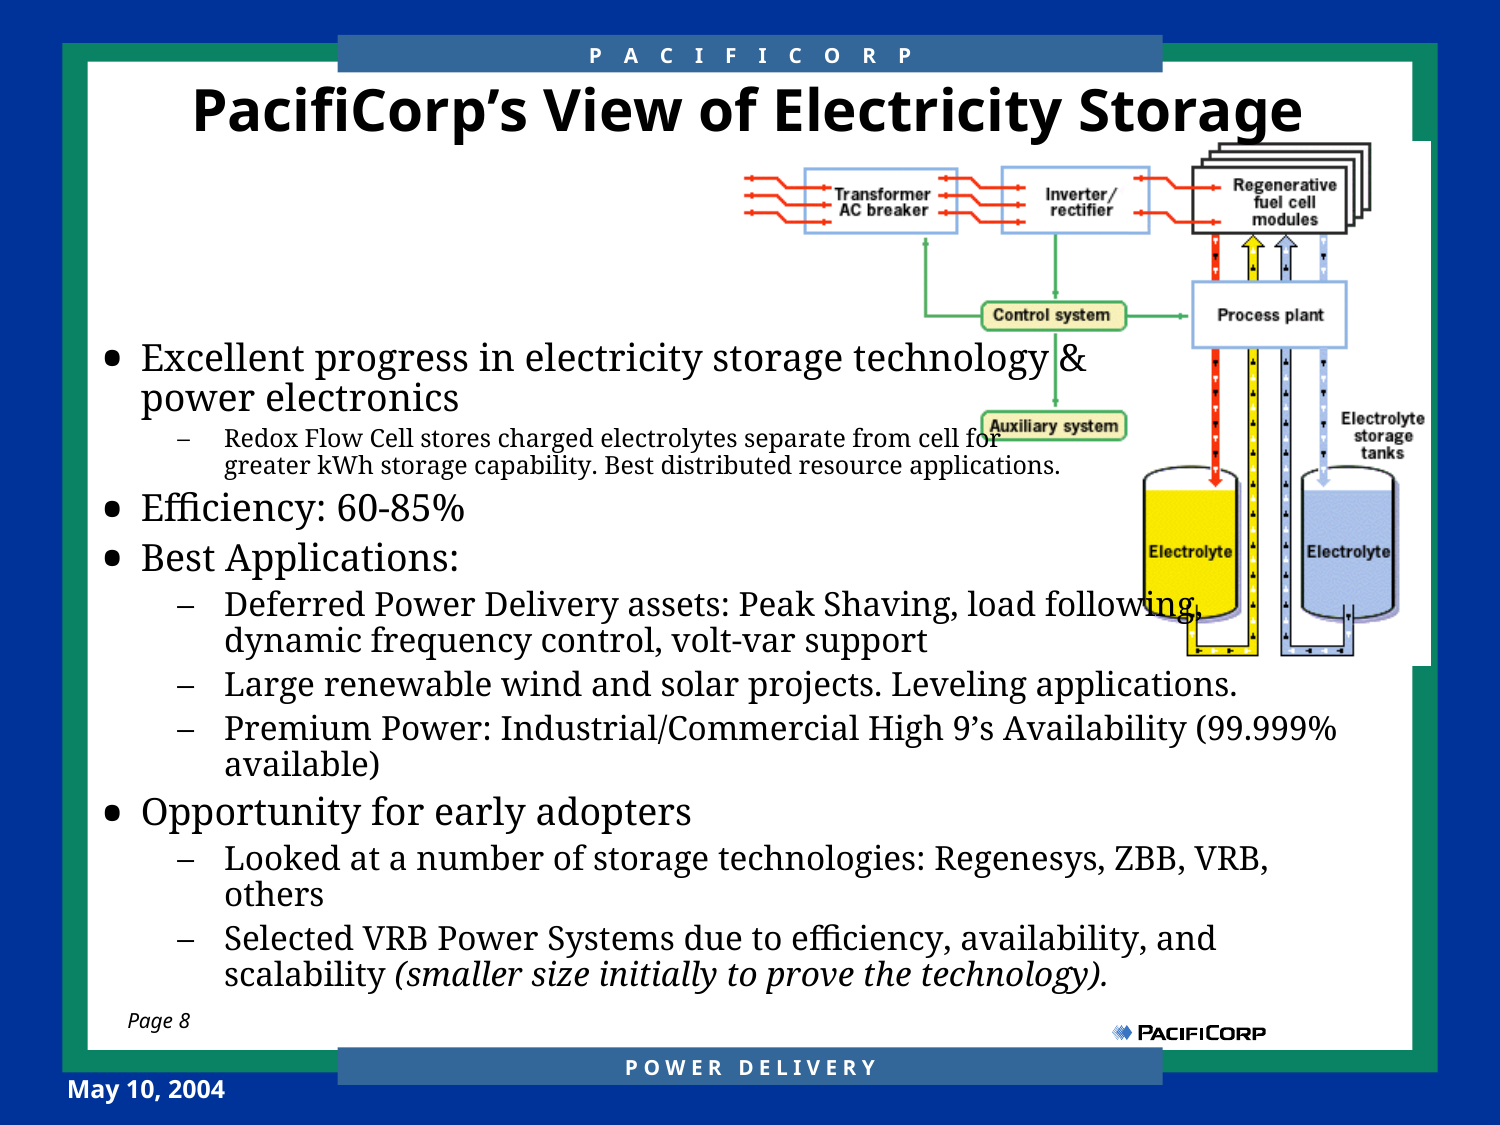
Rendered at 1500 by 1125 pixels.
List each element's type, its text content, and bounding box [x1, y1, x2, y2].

list Excellent progress in electricity storage technology & power electronics Redox Flow Cell stores charged electrolytes separate from cell for greater kWh storage capability. Best distributed resource applications. Efficiency: 60-85% Best Applications: Deferred Power Delivery assets: Peak Shaving, load following, dynamic frequency control, volt-var support Large renewable wind and solar projects. Leveling applications. Premium Power: Industrial/Commercial High 9’s Availability (99.999% available) Opportunity for early adopters Looked at a number of storage technologies: Regenesys, ZBB, VRB, others Selected VRB Power Systems due to efficiency, availability, and scalability (smaller size initially to prove the technology). [87, 331, 1382, 1007]
title PacifiCorp’s View of Electricity Storage [91, 64, 1405, 153]
picture [735, 141, 1431, 666]
